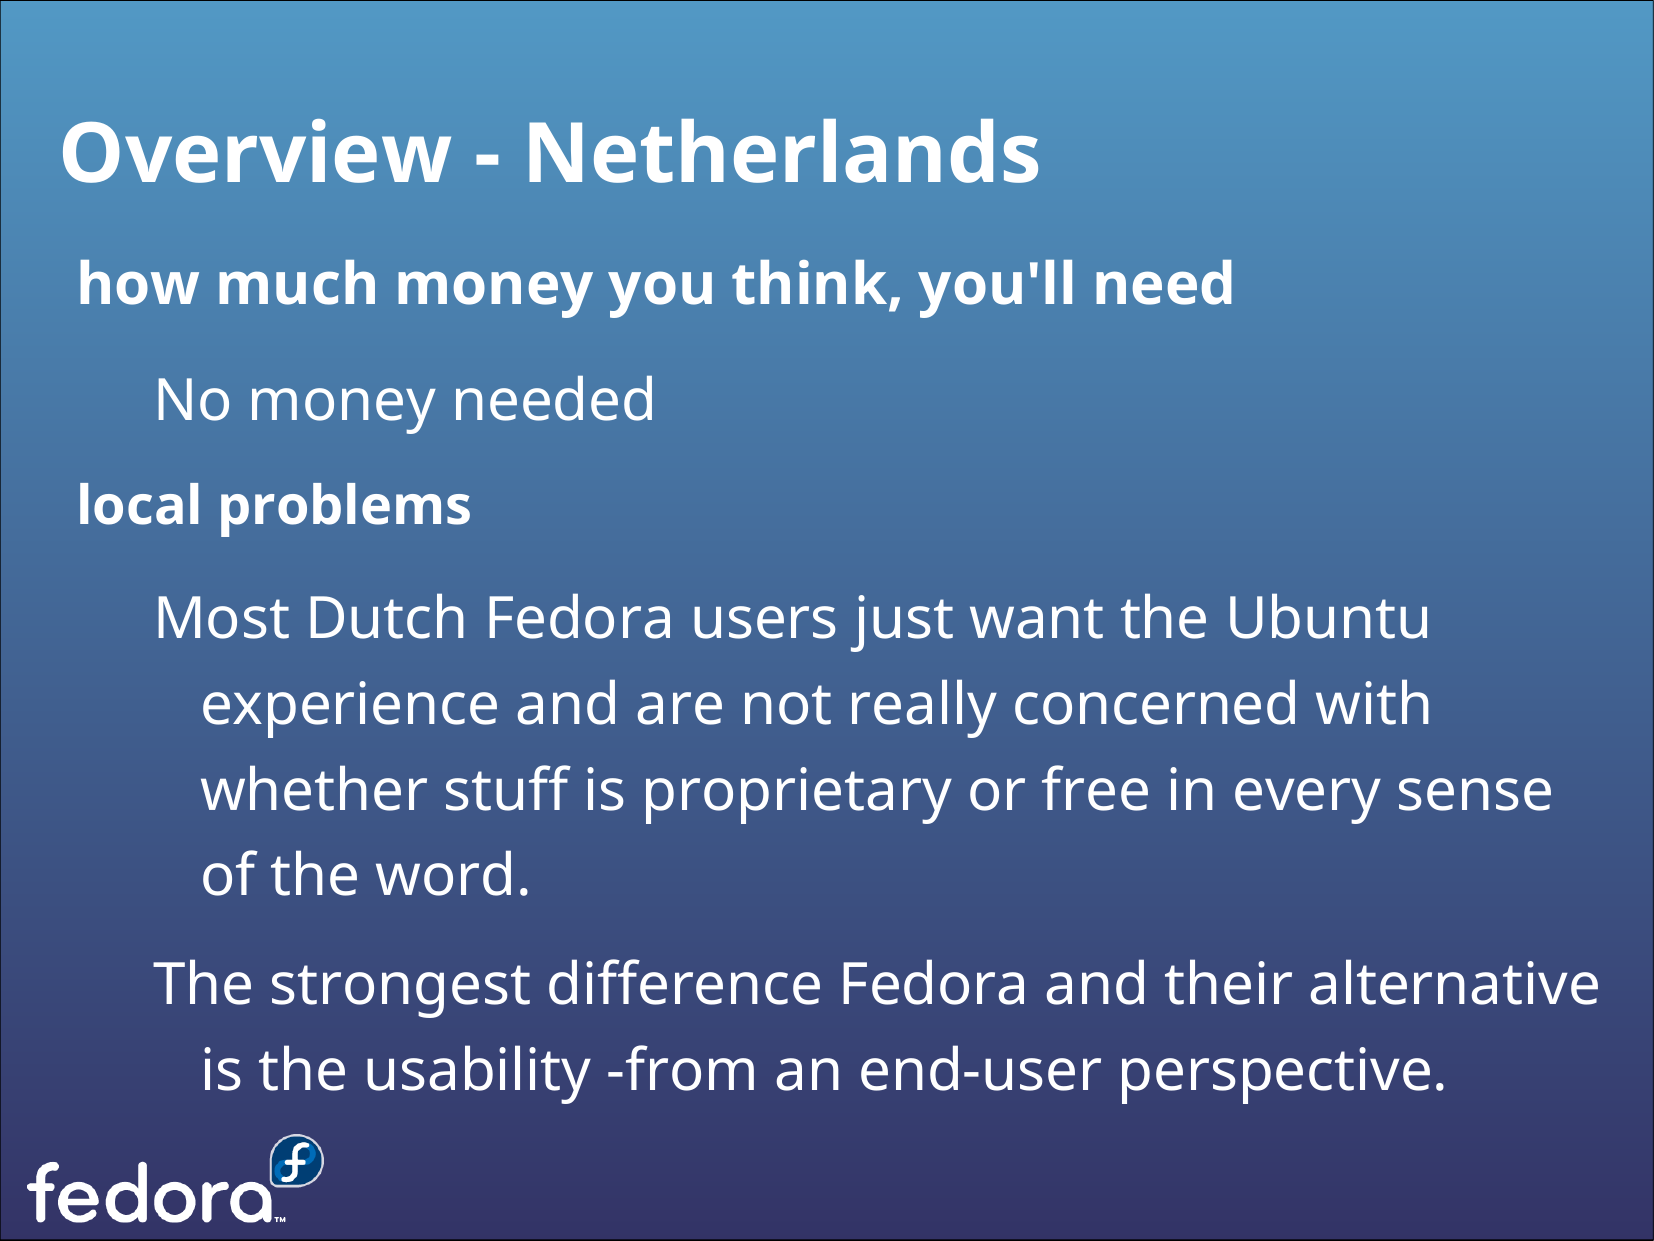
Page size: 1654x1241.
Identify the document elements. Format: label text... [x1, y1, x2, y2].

picture [26, 1133, 325, 1223]
list how much money you think, you'll need No money needed local problems Most Dutch Fedora users just want the Ubuntu experience and are not really concerned with whether stuff is proprietary or free in every sense of the word. The strongest difference Fedora and their alternative is the usability -from an end-user perspective. [59, 236, 1624, 1063]
title Overview - Netherlands [59, 95, 1624, 200]
